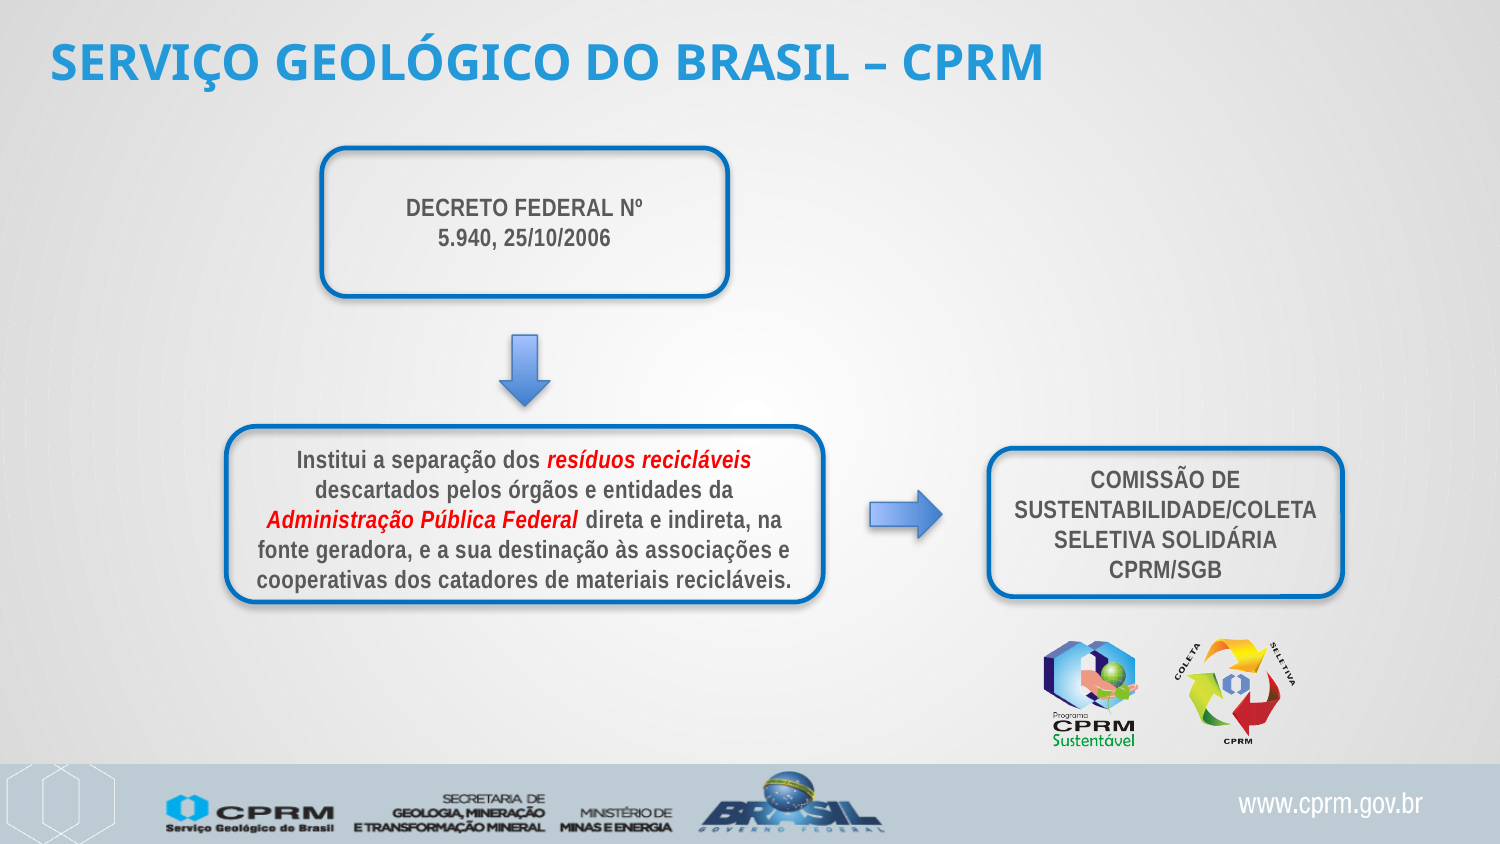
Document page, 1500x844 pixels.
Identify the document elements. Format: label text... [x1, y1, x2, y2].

text_box COMISSÃO DE SUSTENTABILIDADE/COLETA SELETIVA SOLIDÁRIA CPRM/SGB [995, 413, 1336, 662]
text_box [870, 490, 943, 539]
picture [0, 761, 1500, 844]
picture [1038, 633, 1139, 748]
text_box [499, 335, 550, 407]
picture [1156, 628, 1314, 754]
text_box Institui a separação dos resíduos recicláveis descartados pelos órgãos e entidades da Administração Pública Federal direta e indireta, na fonte geradora, e a sua destinação às associações e cooperativas dos catadores de materiais recicláveis. [237, 393, 812, 671]
text_box SERVIÇO GEOLÓGICO DO BRASIL – CPRM [35, 22, 1061, 98]
text_box DECRETO FEDERAL Nº 5.940, 25/10/2006 [387, 140, 662, 329]
